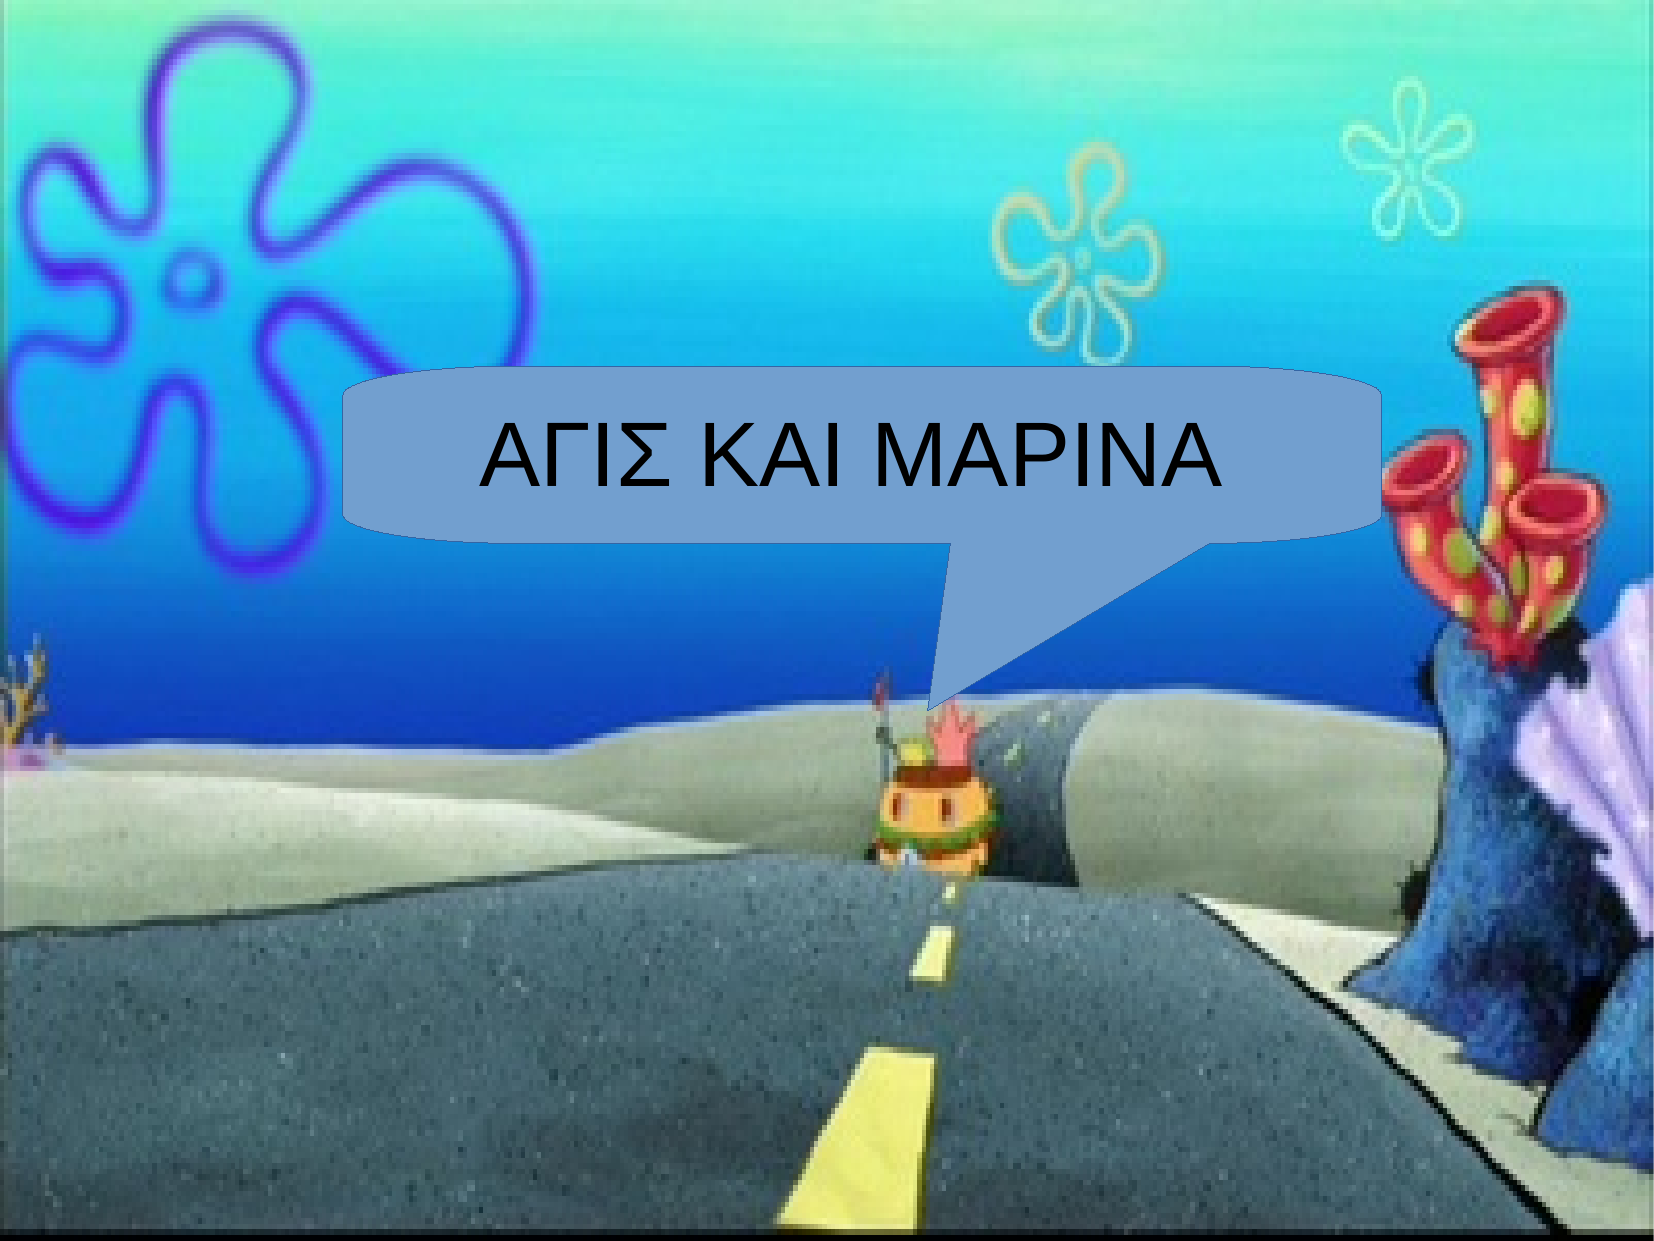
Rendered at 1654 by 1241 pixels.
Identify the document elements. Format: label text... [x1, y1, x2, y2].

picture [0, 0, 1654, 1241]
text_box ΑΓΙΣ ΚΑΙ ΜΑΡΙΝΑ [342, 366, 1382, 711]
